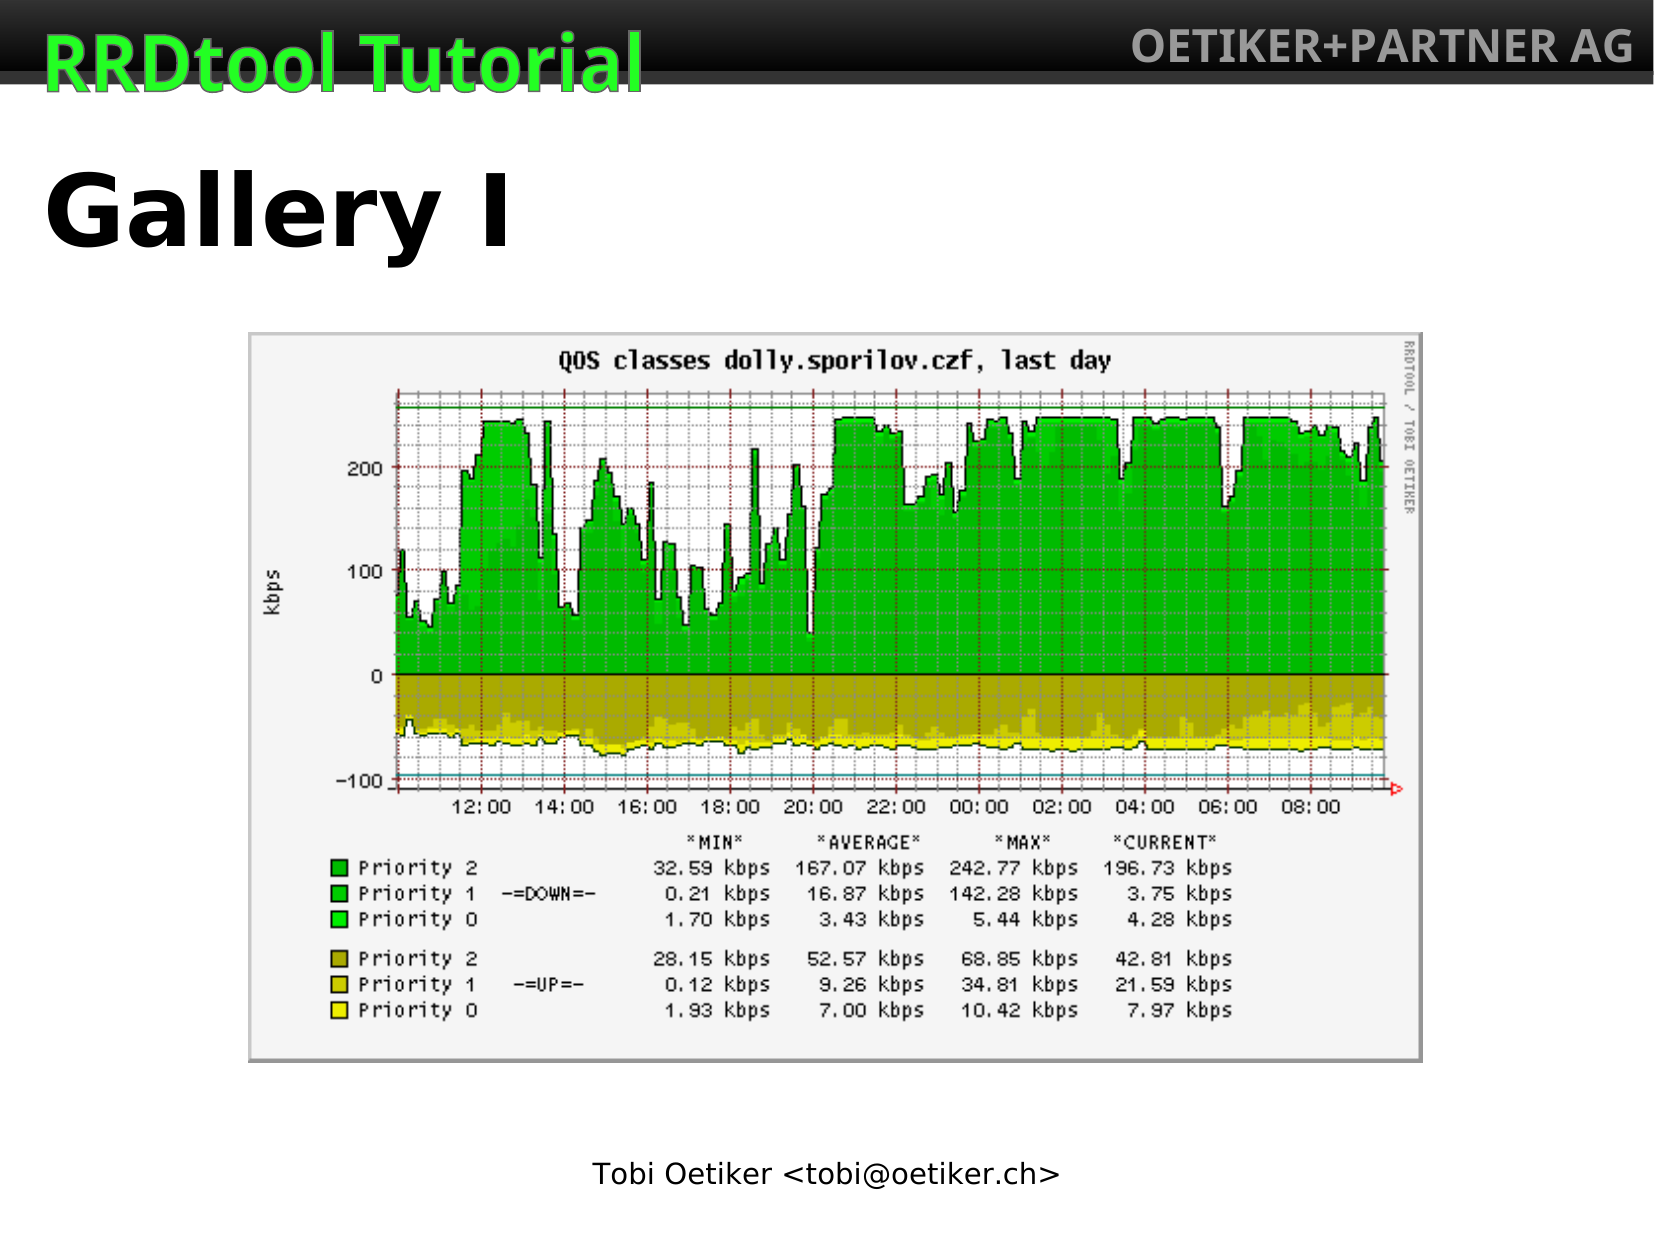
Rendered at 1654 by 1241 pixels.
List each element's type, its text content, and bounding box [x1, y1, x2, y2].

picture [248, 332, 1423, 1063]
title Gallery I [43, 137, 1582, 287]
